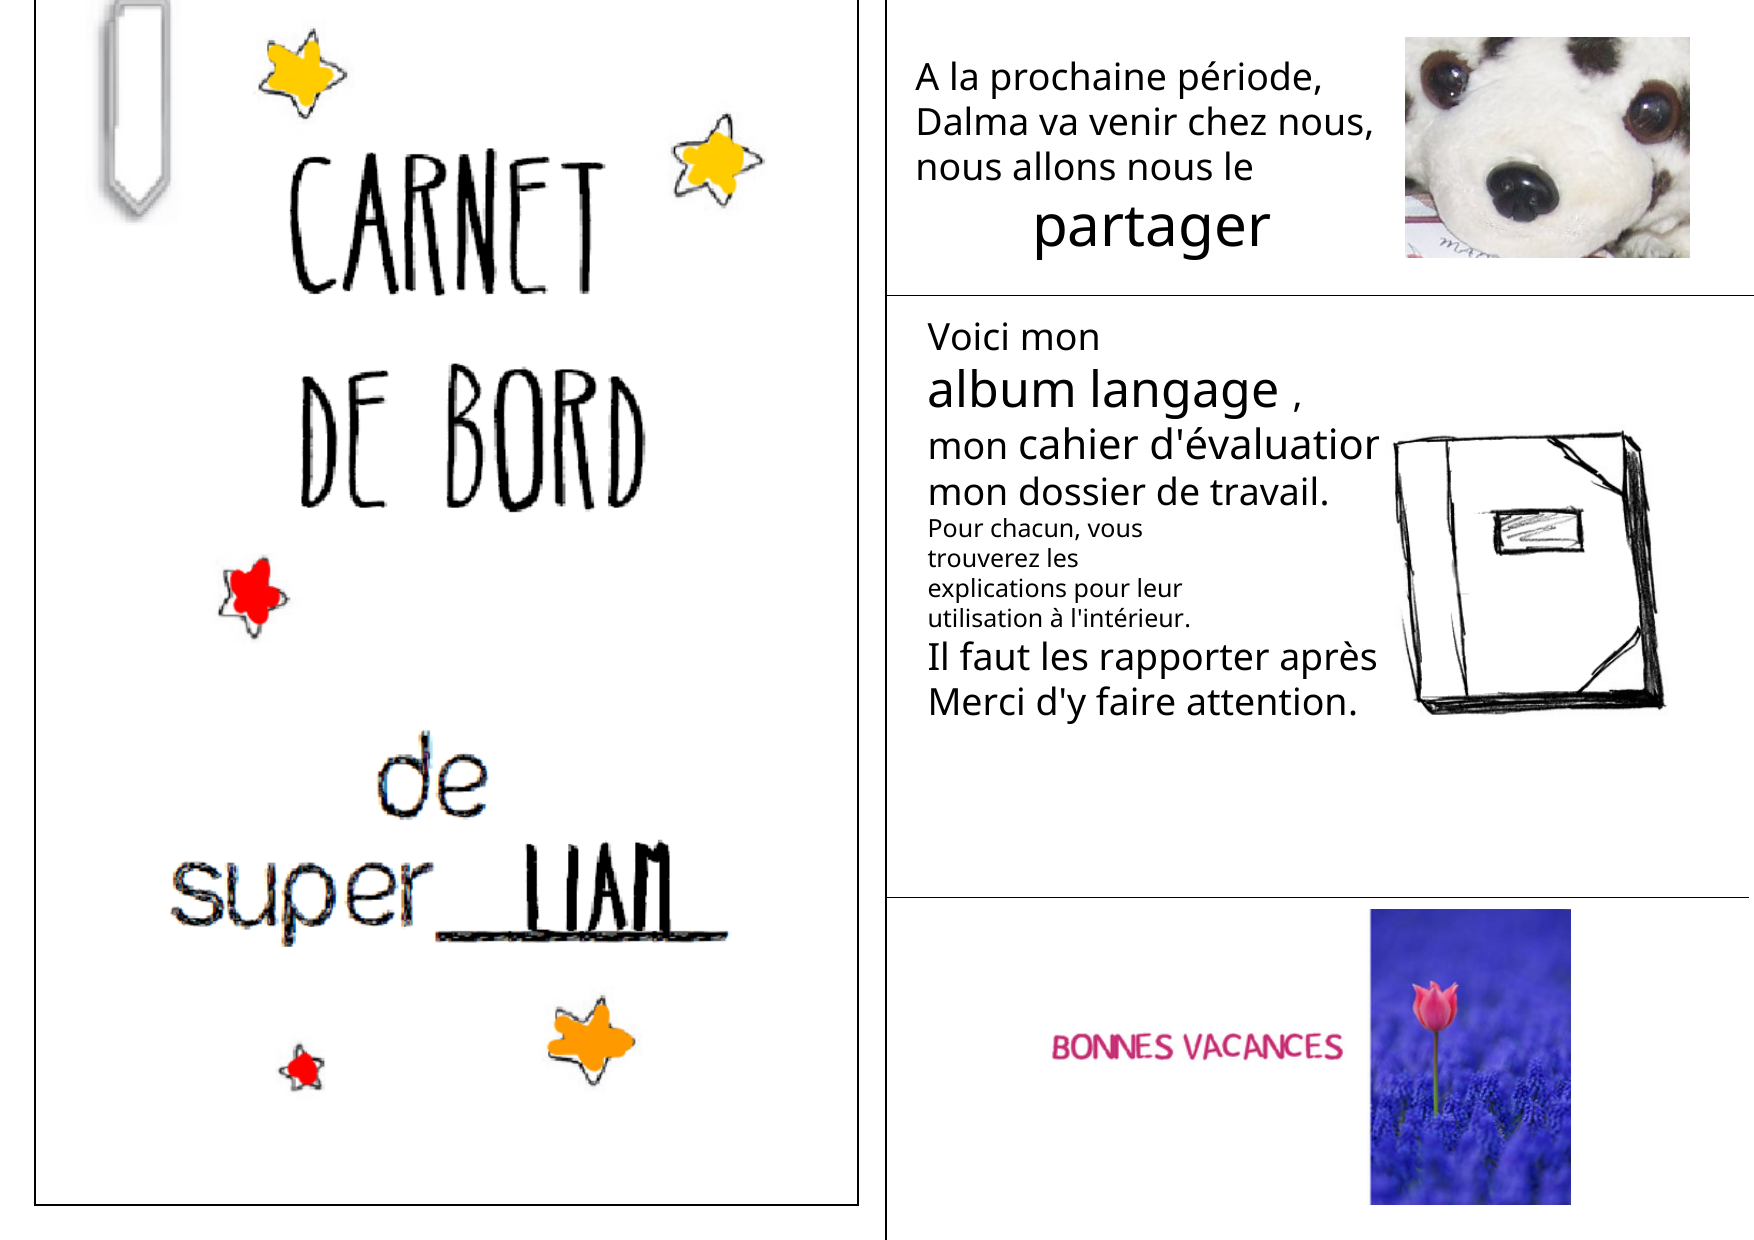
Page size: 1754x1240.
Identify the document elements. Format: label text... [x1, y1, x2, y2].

picture [1379, 413, 1683, 733]
picture [35, 0, 858, 1205]
picture [1028, 909, 1571, 1205]
text_box Voici mon album langage , mon cahier d'évaluation et mon dossier de travail. Pour chacun, vous trouverez les explications pour leur utilisation à l'intérieur. Il faut les rapporter après les vacances. Merci d'y faire attention. [921, 306, 1695, 886]
picture [1405, 37, 1690, 258]
text_box A la prochaine période, Dalma va venir chez nous, nous allons nous le partager [909, 47, 1394, 284]
